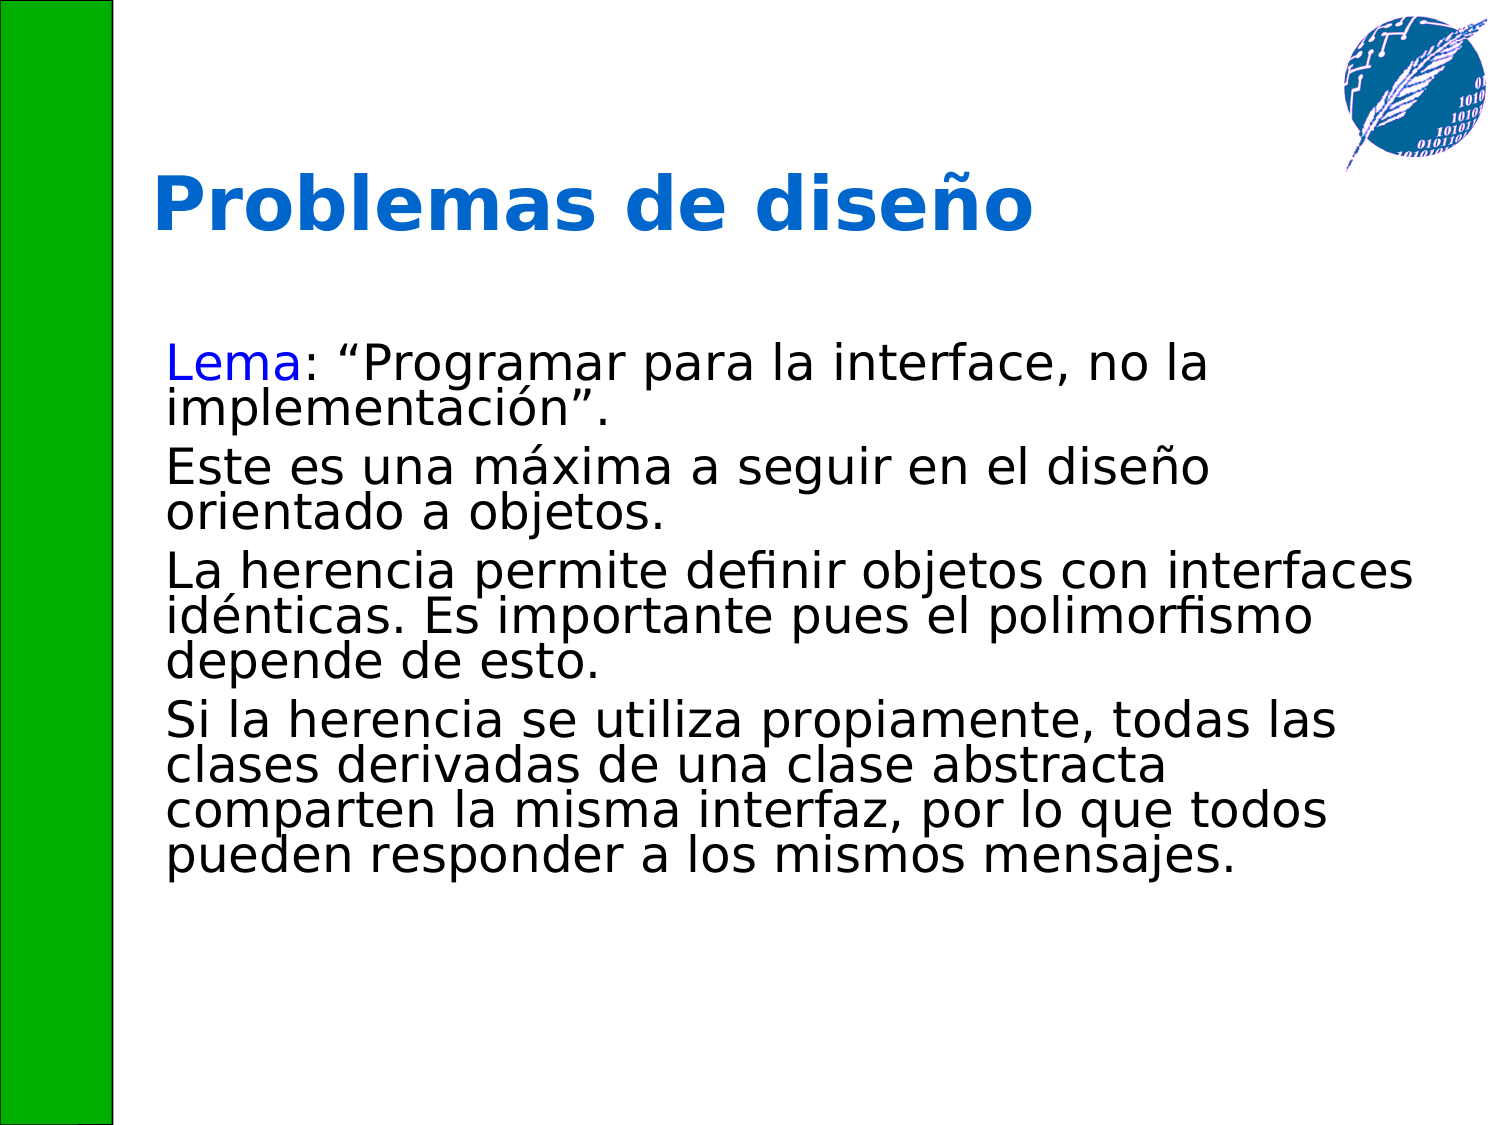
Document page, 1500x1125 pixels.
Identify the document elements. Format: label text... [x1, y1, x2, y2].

picture [1417, 140, 1425, 149]
list Lema: “Programar para la interface, no la implementación”. Este es una máxima a seguir en el diseño orientado a objetos. La herencia permite definir objetos con interfaces idénticas. Es importante pues el polimorfismo depende de esto. Si la herencia se utiliza propiamente, todas las clases derivadas de una clase abstracta comparten la misma interfaz, por lo que todos pueden responder a los mismos mensajes. [165, 344, 1425, 1000]
title Problemas de diseño [136, 118, 1411, 307]
picture [1341, 15, 1488, 172]
